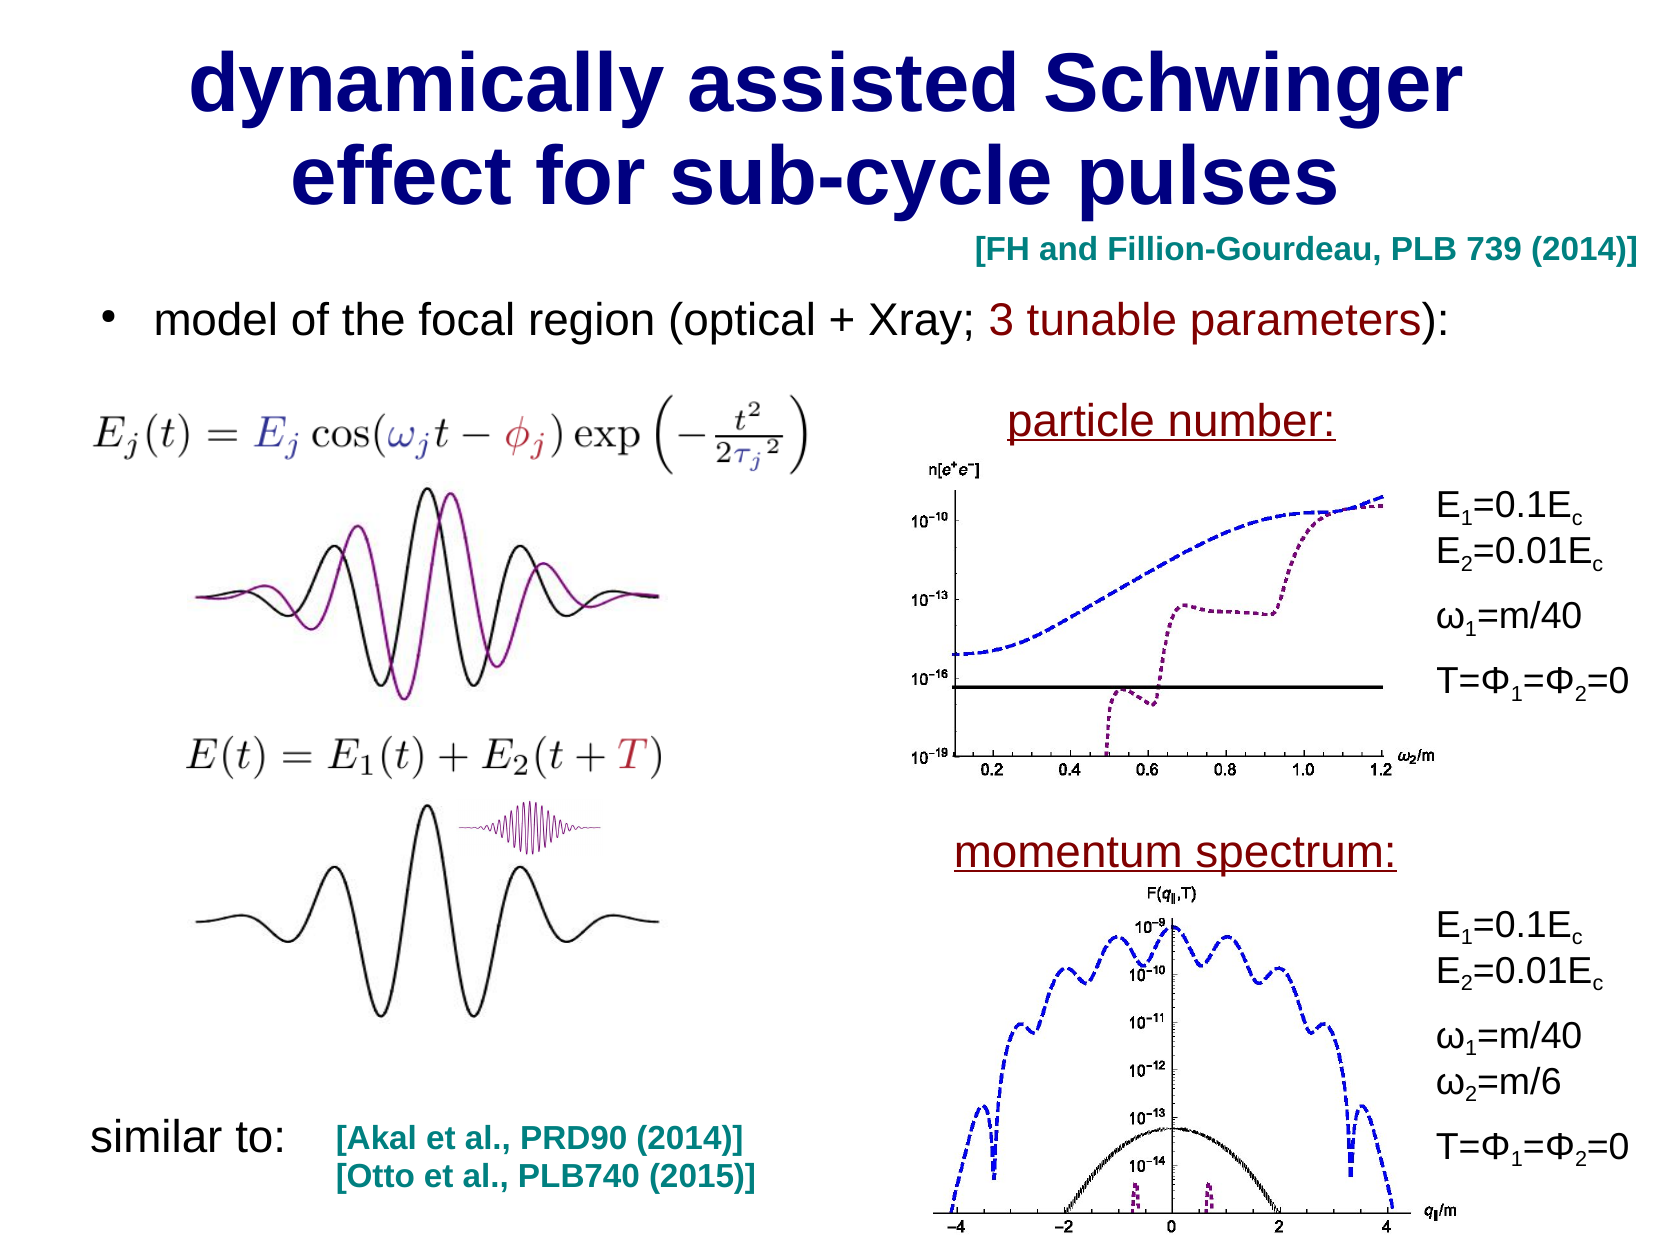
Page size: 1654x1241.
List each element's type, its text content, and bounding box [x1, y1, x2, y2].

picture [187, 481, 668, 707]
picture [911, 458, 1437, 779]
text_box [Akal et al., PRD90 (2014)] [Otto et al., PLB740 (2015)] [321, 1112, 787, 1203]
text_box [FH and Fillion-Gourdeau, PLB 739 (2014)] [960, 223, 1654, 276]
picture [187, 1010, 668, 1024]
picture [933, 884, 1459, 1237]
text_box E1=0.1Ec E2=0.01Ec ω1=m/40 T=Φ1=Φ2=0 [1437, 476, 1645, 713]
title dynamically assisted Schwinger effect for sub-cycle pulses [82, 25, 1571, 233]
text_box E1=0.1Ec E2=0.01Ec ω1=m/40 ω2=m/6 T=Φ1=Φ2=0 [1421, 895, 1645, 1179]
text_box similar to: [75, 1103, 302, 1171]
text_box momentum spectrum: [939, 818, 1450, 884]
text_box particle number: [992, 387, 1503, 454]
list model of the focal region (optical + Xray; 3 tunable parameters): [82, 290, 1538, 1010]
picture [171, 724, 674, 788]
picture [456, 799, 603, 856]
picture [79, 388, 833, 479]
